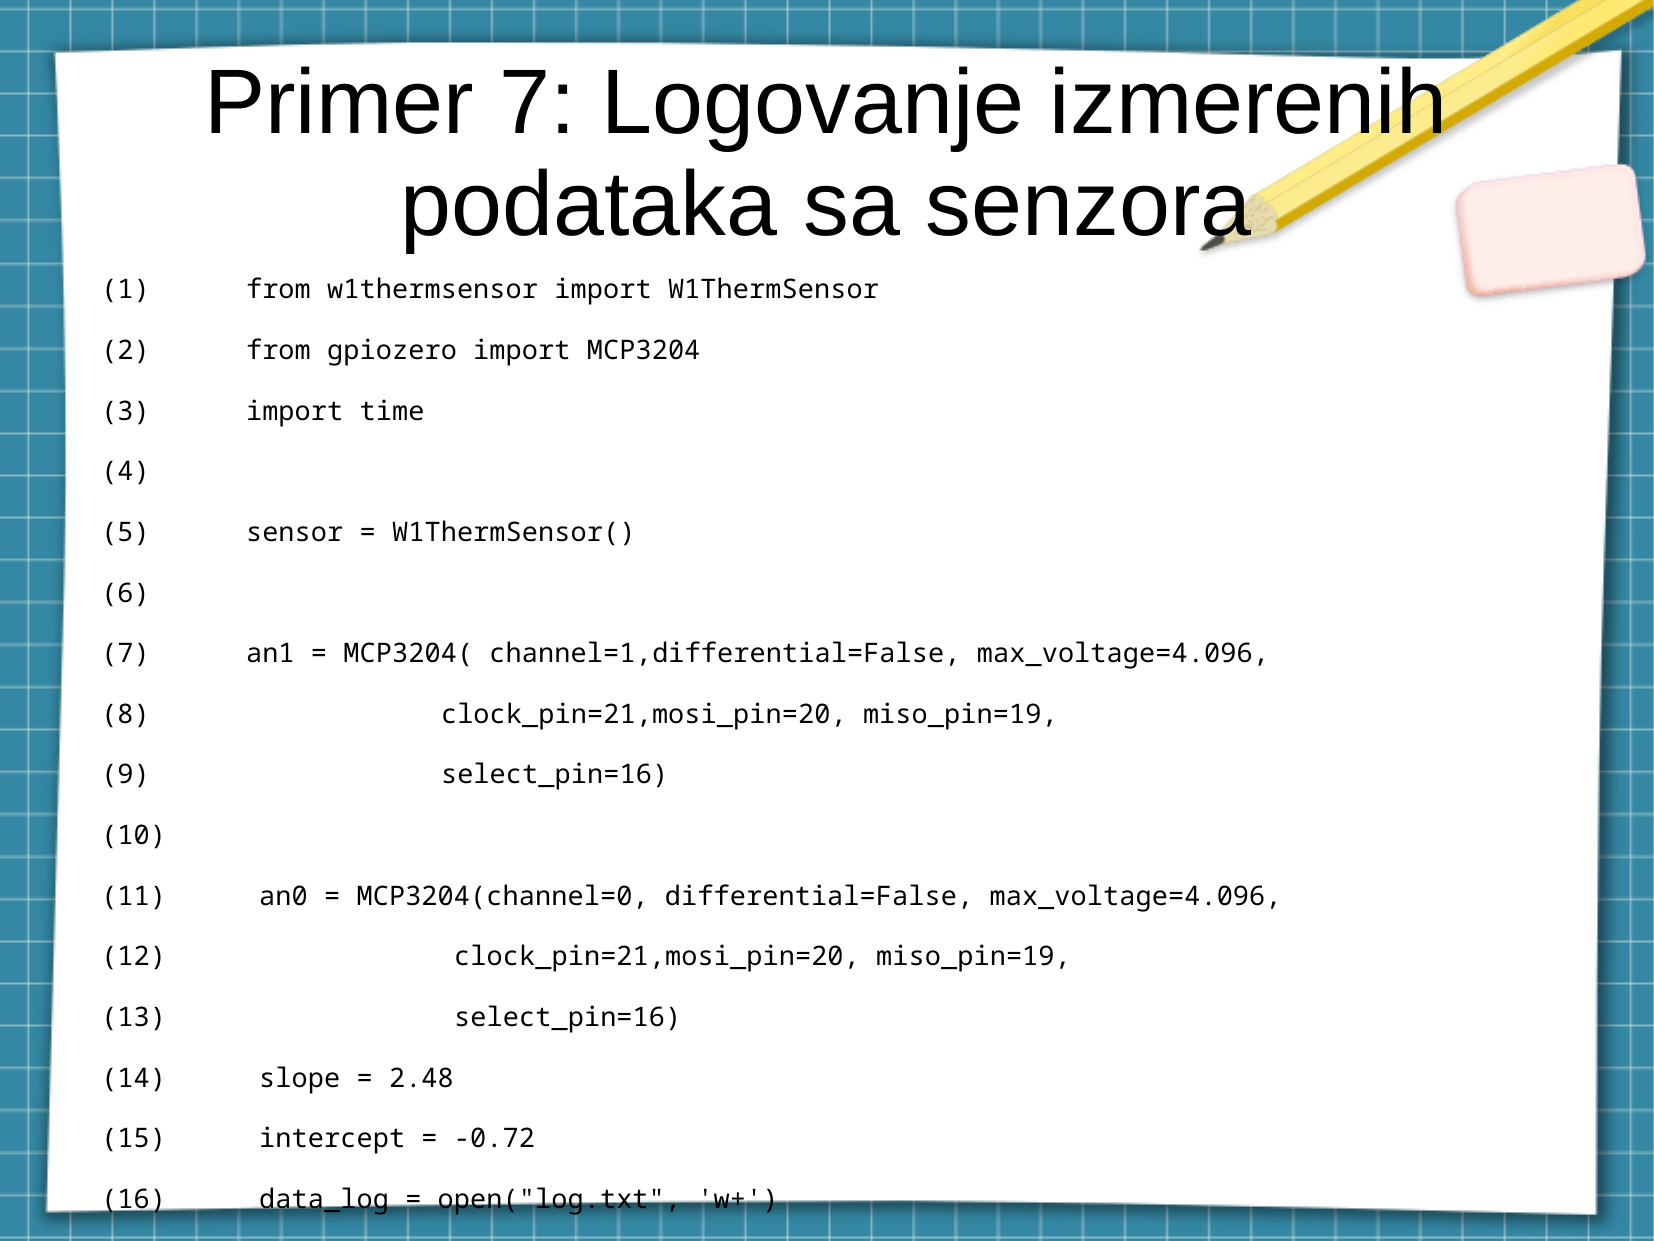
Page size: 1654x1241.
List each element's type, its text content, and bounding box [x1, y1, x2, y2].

picture [0, 0, 1654, 1241]
list from w1thermsensor import W1ThermSensor from gpiozero import MCP3204 import time sensor = W1ThermSensor() an1 = MCP3204( channel=1,differential=False, max_voltage=4.096, clock_pin=21,mosi_pin=20, miso_pin=19, select_pin=16) an0 = MCP3204(channel=0, differential=False, max_voltage=4.096, clock_pin=21,mosi_pin=20, miso_pin=19, select_pin=16) slope = 2.48 intercept = -0.72 data_log = open("log.txt", 'w+') [86, 270, 1576, 1217]
title Primer 7: Logovanje izmerenih podataka sa senzora [82, 49, 1571, 257]
